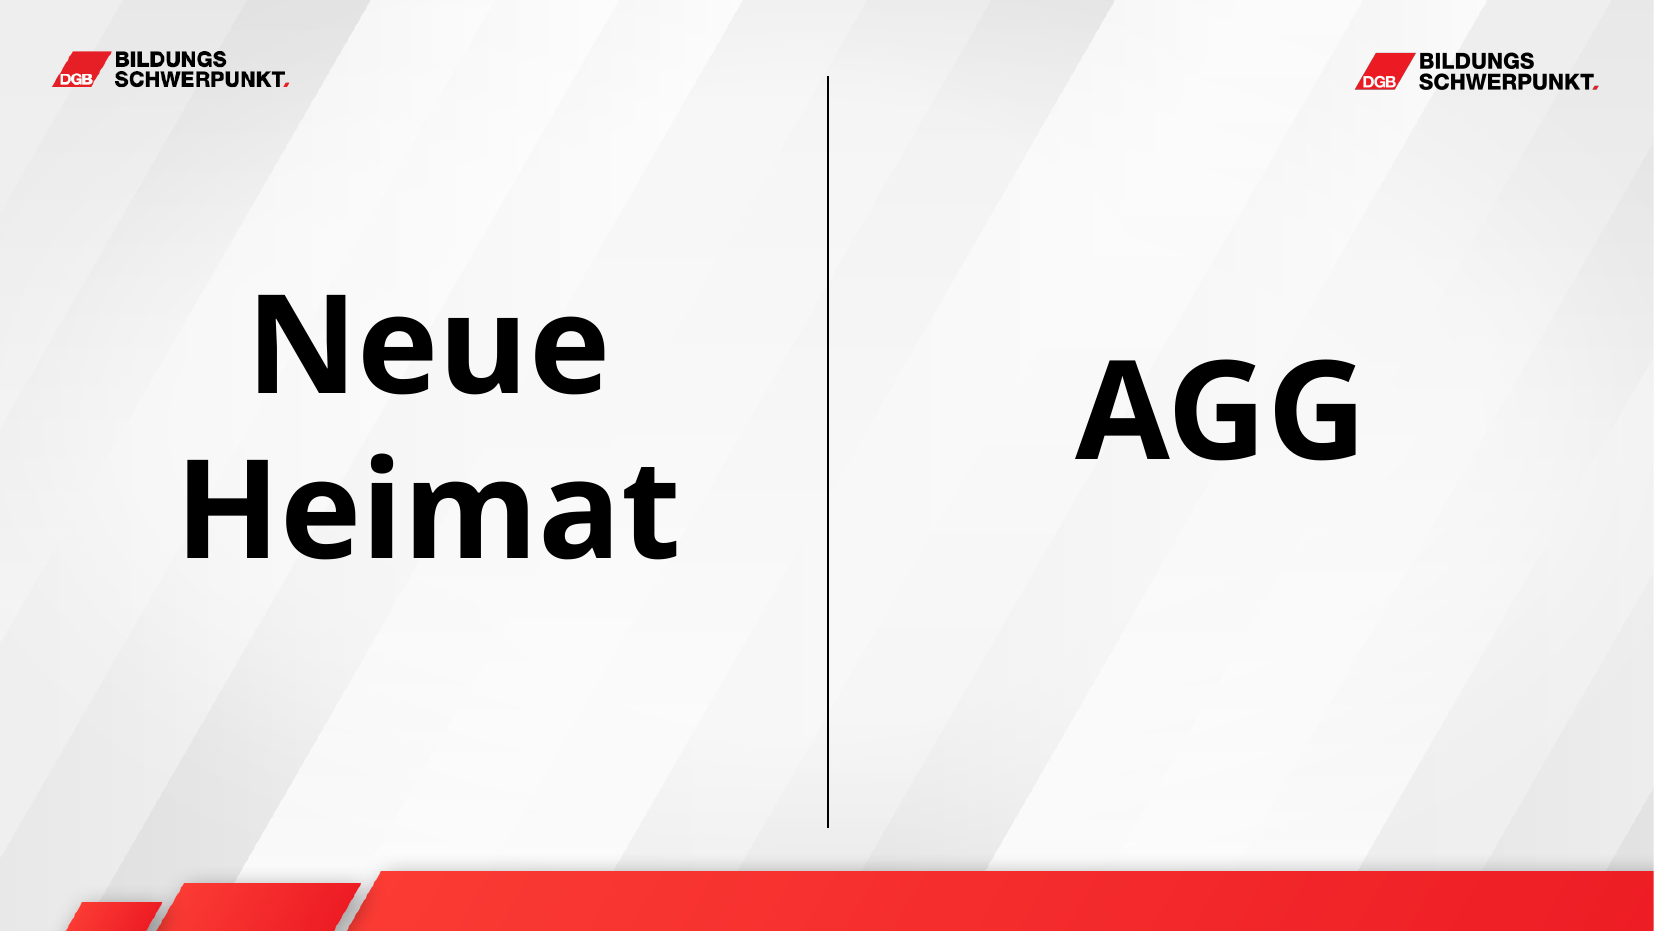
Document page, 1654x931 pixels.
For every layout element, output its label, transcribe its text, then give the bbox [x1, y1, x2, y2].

picture [1354, 52, 1599, 90]
list Neue Heimat [92, 256, 764, 744]
text_box AGG [885, 322, 1557, 745]
